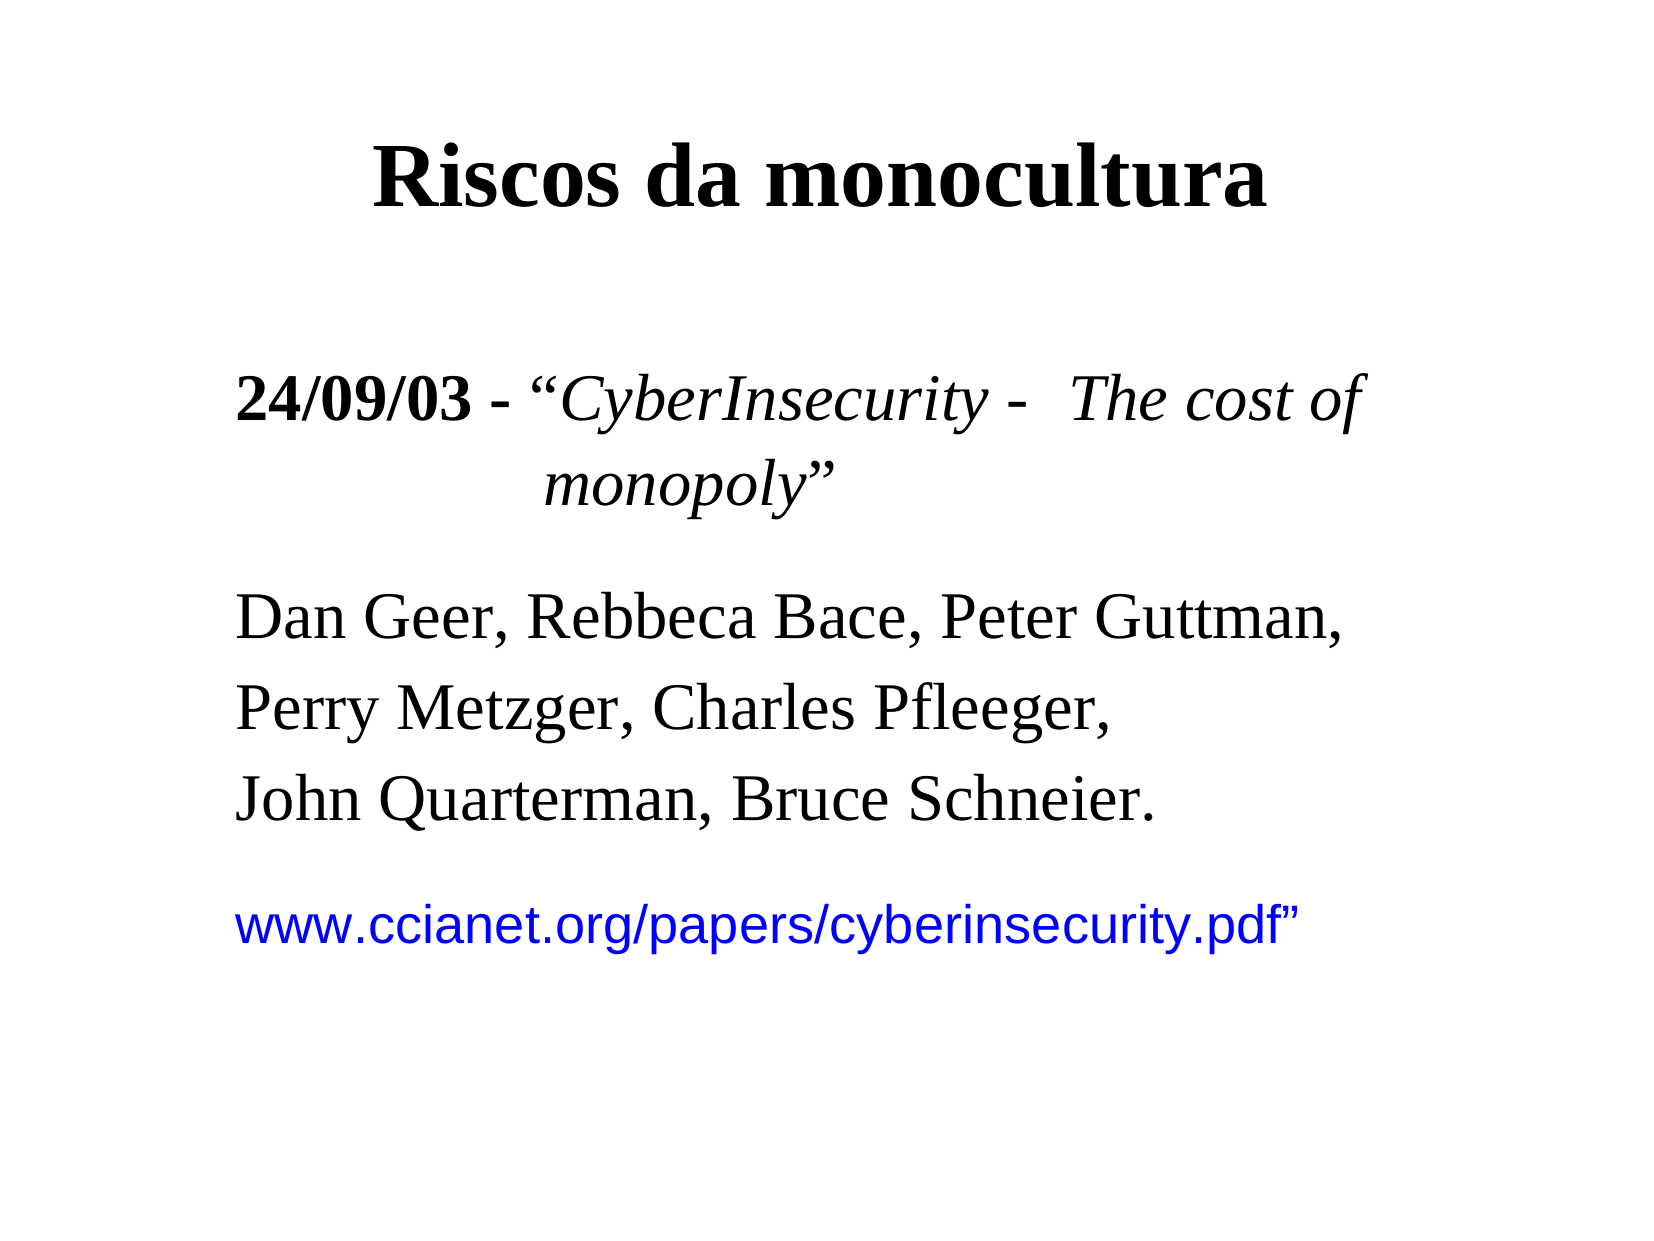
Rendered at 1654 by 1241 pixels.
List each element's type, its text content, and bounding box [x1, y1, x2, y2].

text_box 24/09/03 - “CyberInsecurity - The cost of monopoly” Dan Geer, Rebbeca Bace, Peter Guttman, Perry Metzger, Charles Pfleeger, John Quarterman, Bruce Schneier. www.ccianet.org/papers/cyberinsecurity.pdf” [168, 350, 1537, 989]
title Riscos da monocultura [93, 81, 1549, 269]
